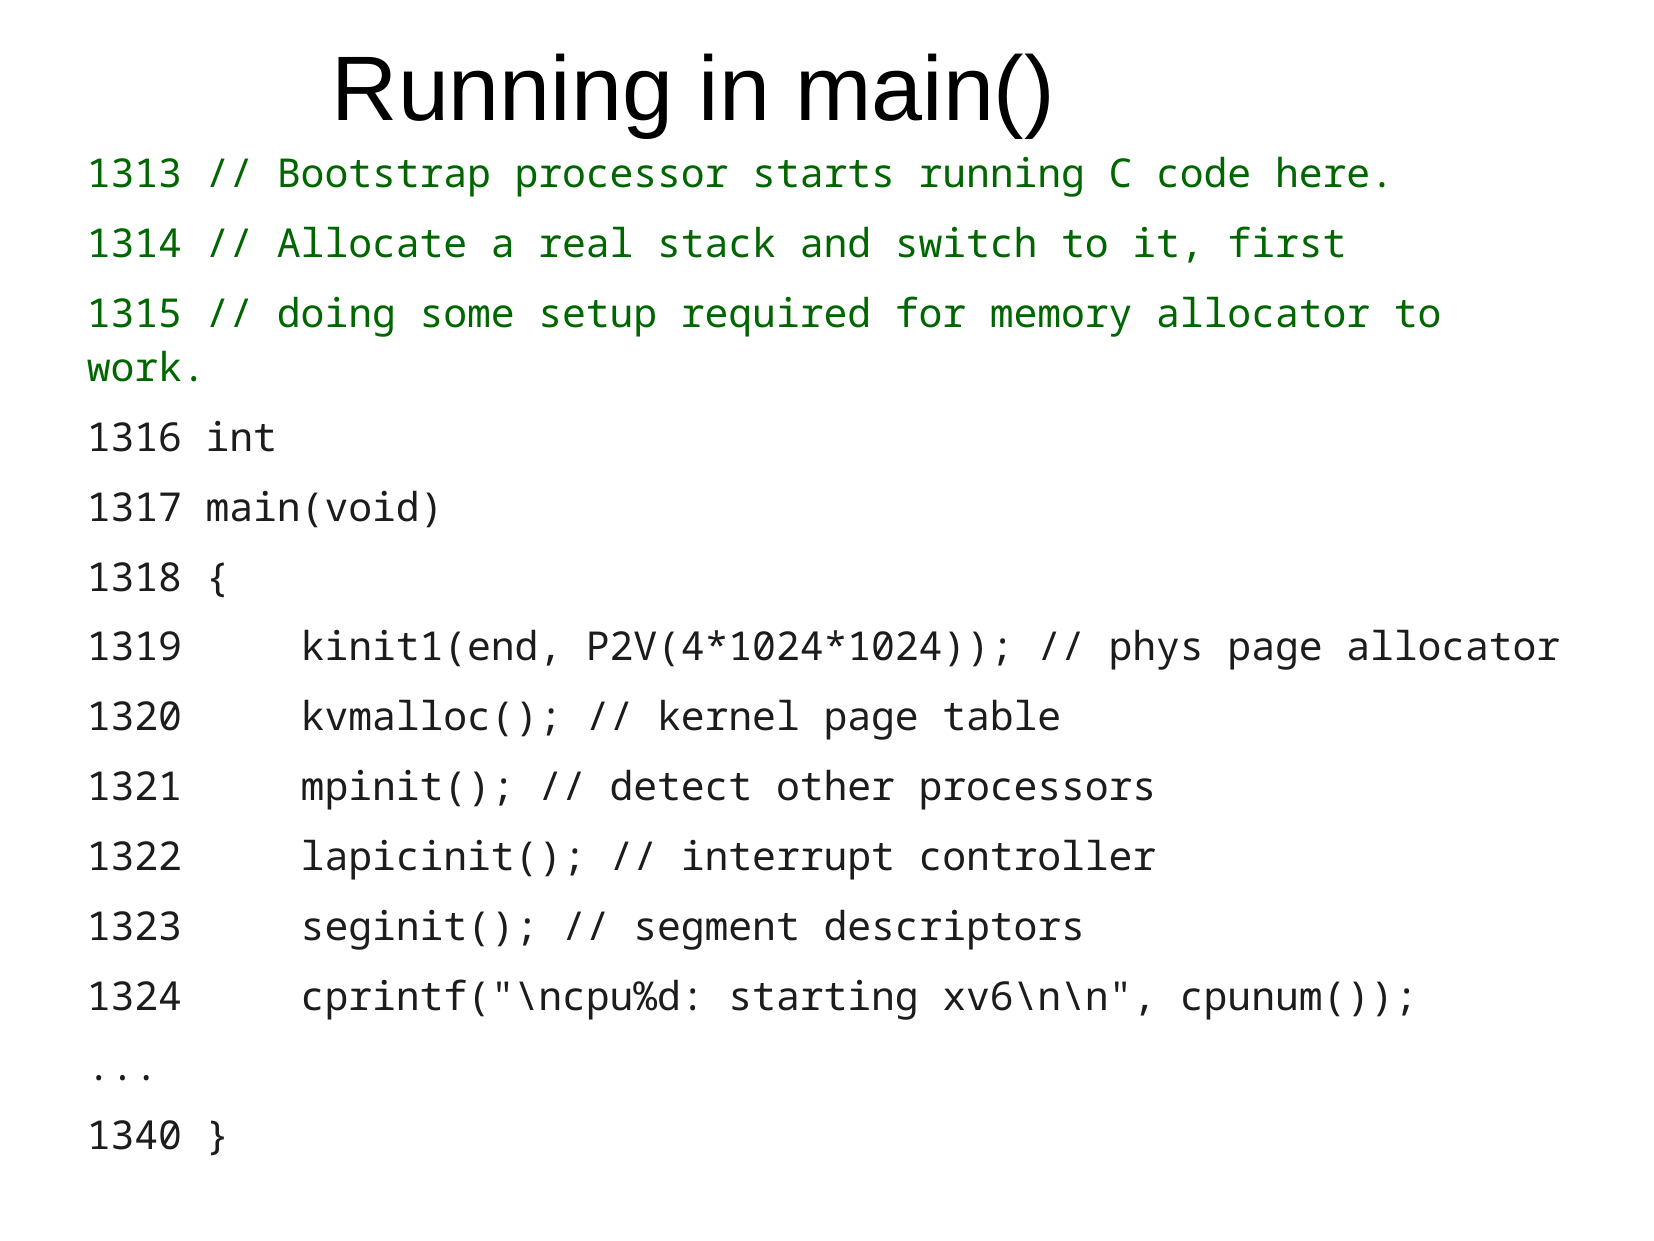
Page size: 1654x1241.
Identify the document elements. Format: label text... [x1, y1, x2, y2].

title Running in main() [37, 37, 1351, 141]
list 1313 // Bootstrap processor starts running C code here. 1314 // Allocate a real stack and switch to it, first 1315 // doing some setup required for memory allocator to work. 1316 int 1317 main(void) 1318 { 1319 kinit1(end, P2V(4*1024*1024)); // phys page allocator 1320 kvmalloc(); // kernel page table 1321 mpinit(); // detect other processors 1322 lapicinit(); // interrupt controller 1323 seginit(); // segment descriptors 1324 cprintf("\ncpu%d: starting xv6\n\n", cpunum()); ... 1340 } [86, 75, 1576, 1163]
